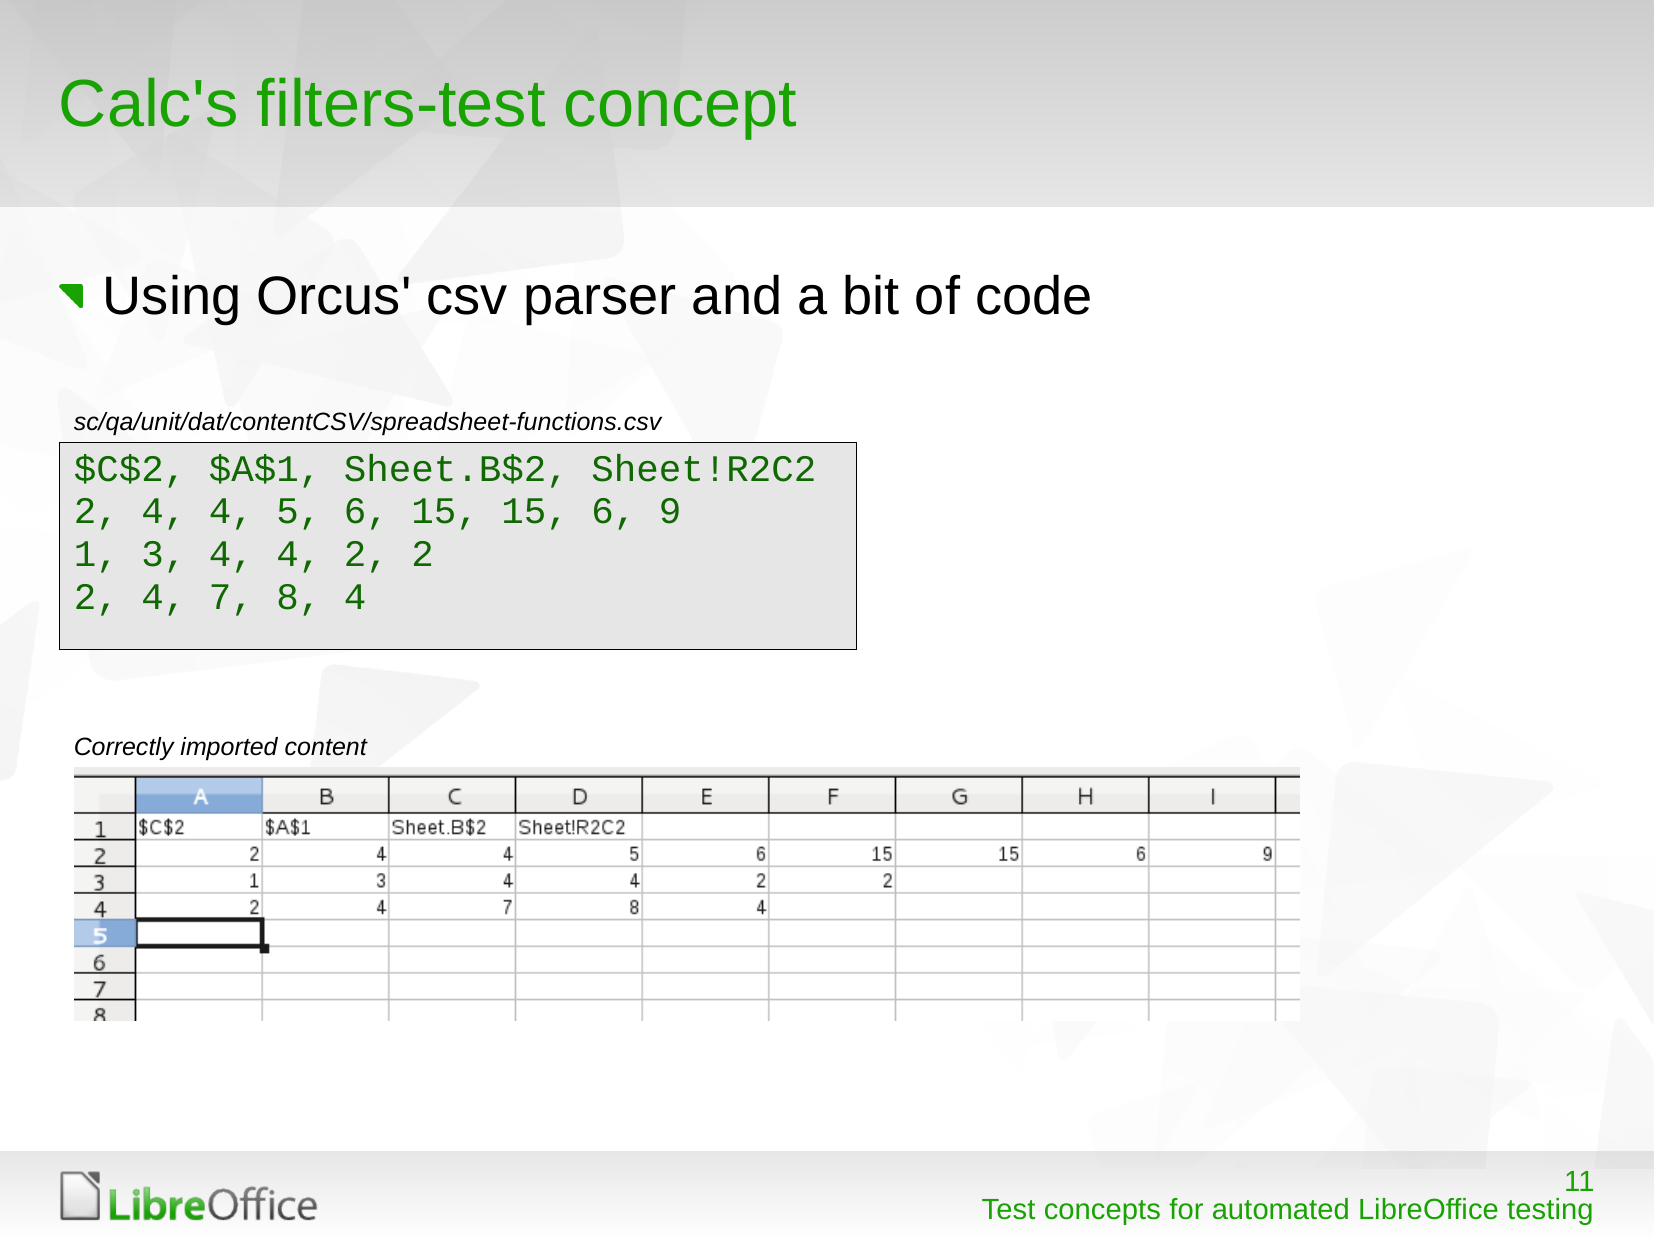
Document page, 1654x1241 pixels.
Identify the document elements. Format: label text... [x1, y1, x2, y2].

title Calc's filters-test concept [59, 29, 1595, 178]
text_box sc/qa/unit/dat/contentCSV/spreadsheet-functions.csv [59, 400, 1093, 443]
text_box Correctly imported content [59, 724, 857, 768]
picture [0, 0, 1654, 1169]
picture [41, 1152, 337, 1240]
text_box $C$2, $A$1, Sheet.B$2, Sheet!R2C2 2, 4, 4, 5, 6, 15, 15, 6, 9 1, 3, 4, 4, 2, 2 2, 4, 7, 8, 4 [59, 443, 857, 650]
list Using Orcus' csv parser and a bit of code [59, 265, 1595, 473]
